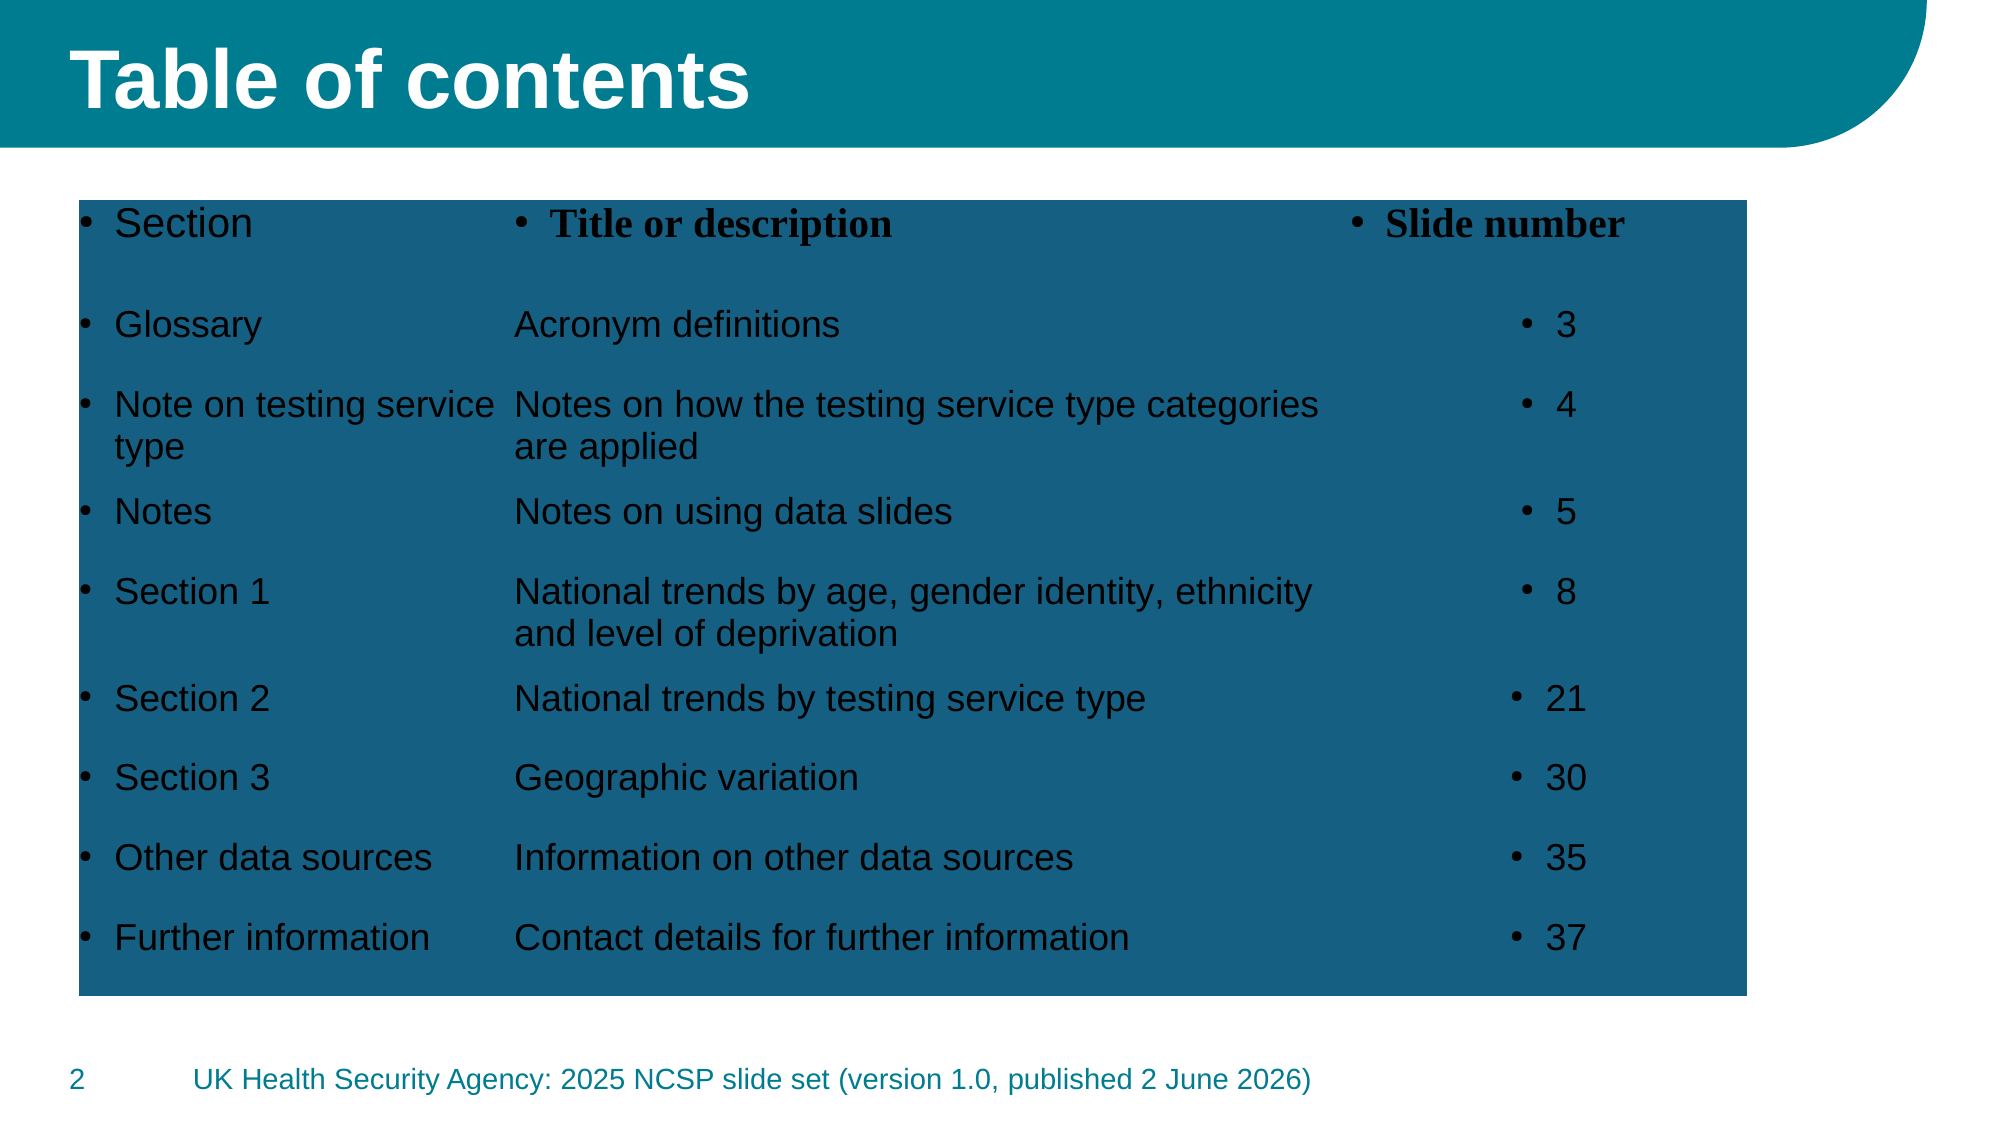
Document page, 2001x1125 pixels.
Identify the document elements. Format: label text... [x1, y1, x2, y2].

table_cell Notes on how the testing service type categories are applied [514, 384, 1350, 490]
table_cell 8 [1350, 570, 1747, 677]
table_cell 21 [1350, 677, 1747, 757]
table_cell Geographic variation [514, 757, 1350, 837]
table_cell Section 2 [79, 677, 514, 757]
table_cell 5 [1350, 490, 1747, 570]
table_cell Section 1 [79, 570, 514, 677]
table_cell Acronym definitions [514, 304, 1350, 384]
table_cell Notes on using data slides [514, 490, 1350, 570]
table_cell 4 [1350, 384, 1747, 490]
table_cell Notes [79, 490, 514, 570]
table_header Slide number [1350, 200, 1747, 304]
title Table of contents [54, 29, 1780, 134]
table_cell 30 [1350, 757, 1747, 837]
table_cell Contact details for further information [514, 916, 1350, 996]
table_cell National trends by age, gender identity, ethnicity and level of deprivation [514, 570, 1350, 677]
table_cell National trends by testing service type [514, 677, 1350, 757]
table_cell Glossary [79, 304, 514, 384]
table_header Section [79, 200, 514, 304]
table_cell Note on testing service type [79, 384, 514, 490]
table_header Title or description [514, 200, 1350, 304]
table_cell Section 3 [79, 757, 514, 837]
table_cell Information on other data sources [514, 837, 1350, 916]
table_cell 35 [1350, 837, 1747, 916]
table_cell 3 [1350, 304, 1747, 384]
table_cell Further information [79, 916, 514, 996]
text_box [54, 1053, 152, 1112]
table_cell Other data sources [79, 837, 514, 916]
table_cell 37 [1350, 916, 1747, 996]
